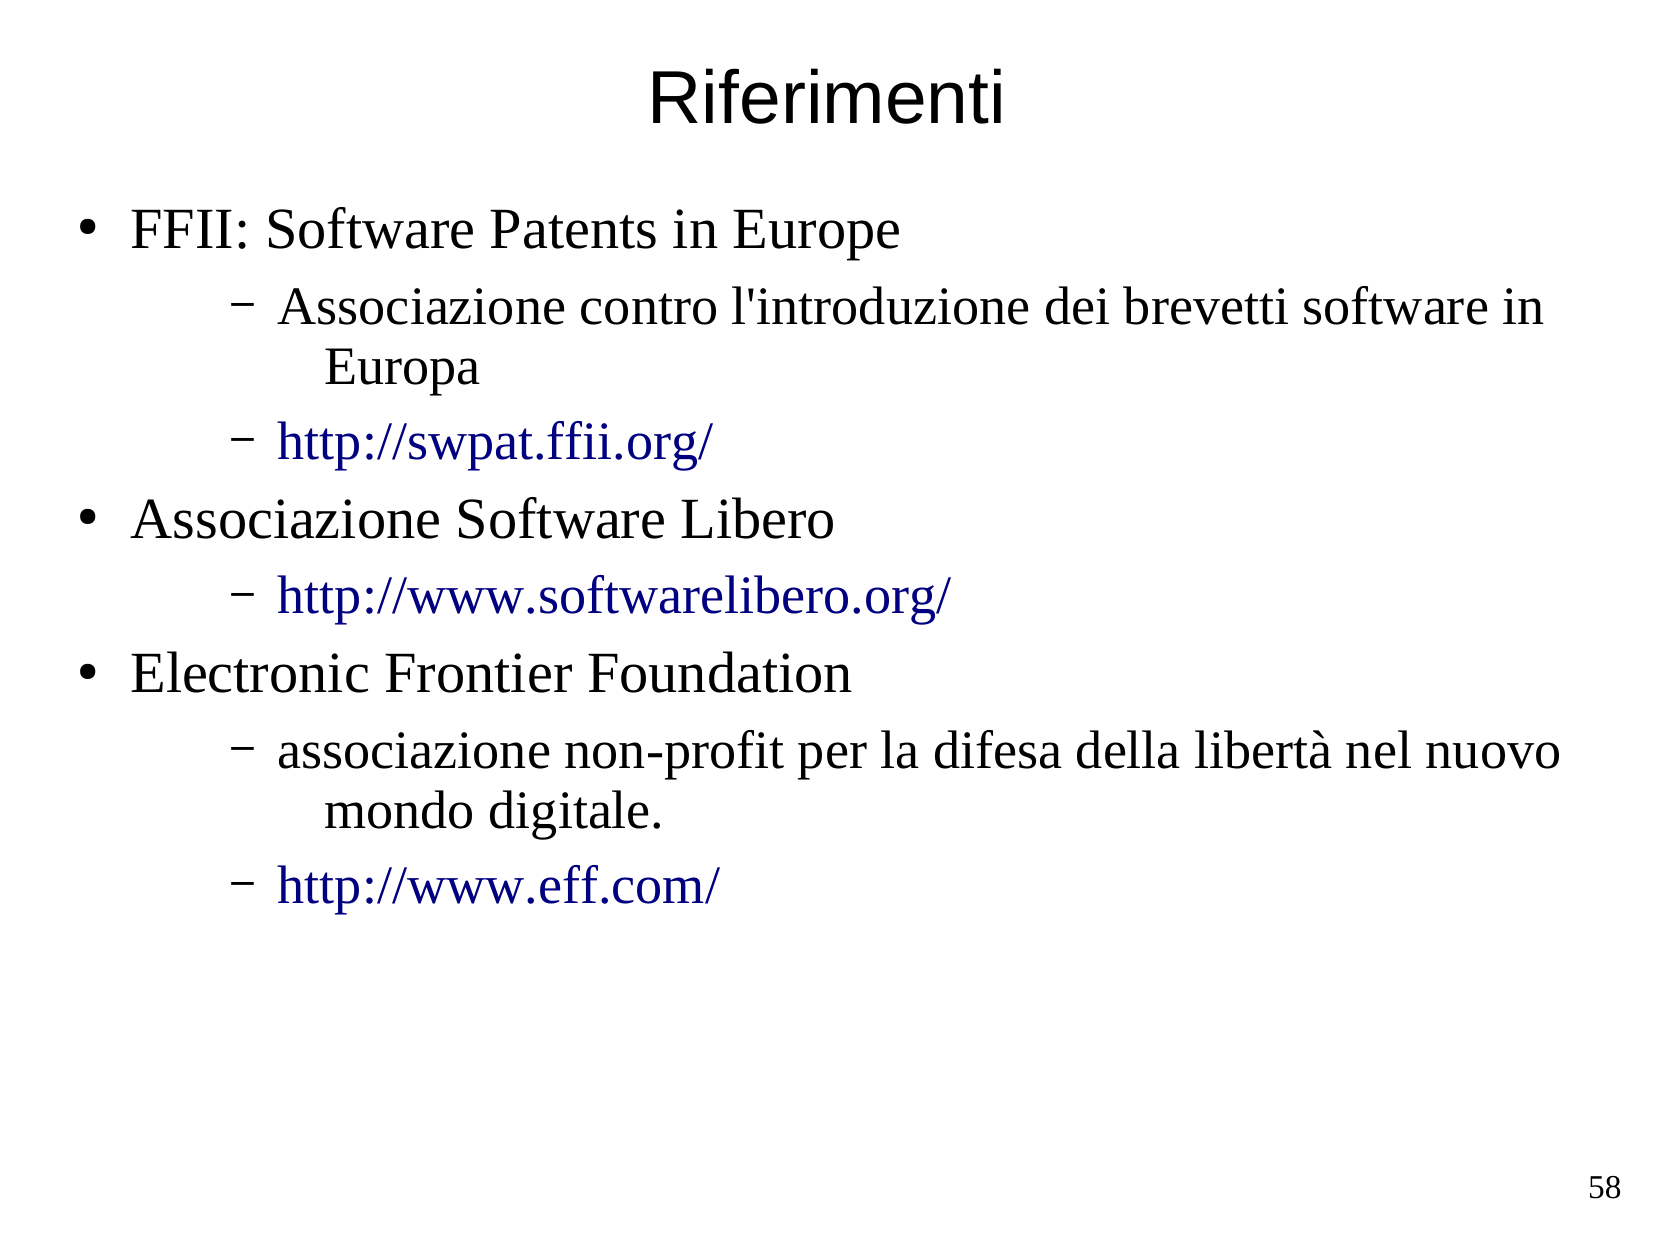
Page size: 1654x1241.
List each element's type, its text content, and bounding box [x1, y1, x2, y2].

list FFII: Software Patents in Europe Associazione contro l'introduzione dei brevetti software in Europa http://swpat.ffii.org/ Associazione Software Libero http://www.softwarelibero.org/ Electronic Frontier Foundation associazione non-profit per la difesa della libertà nel nuovo mondo digitale. http://www.eff.com/ [42, 196, 1612, 1187]
title Riferimenti [37, 30, 1617, 166]
